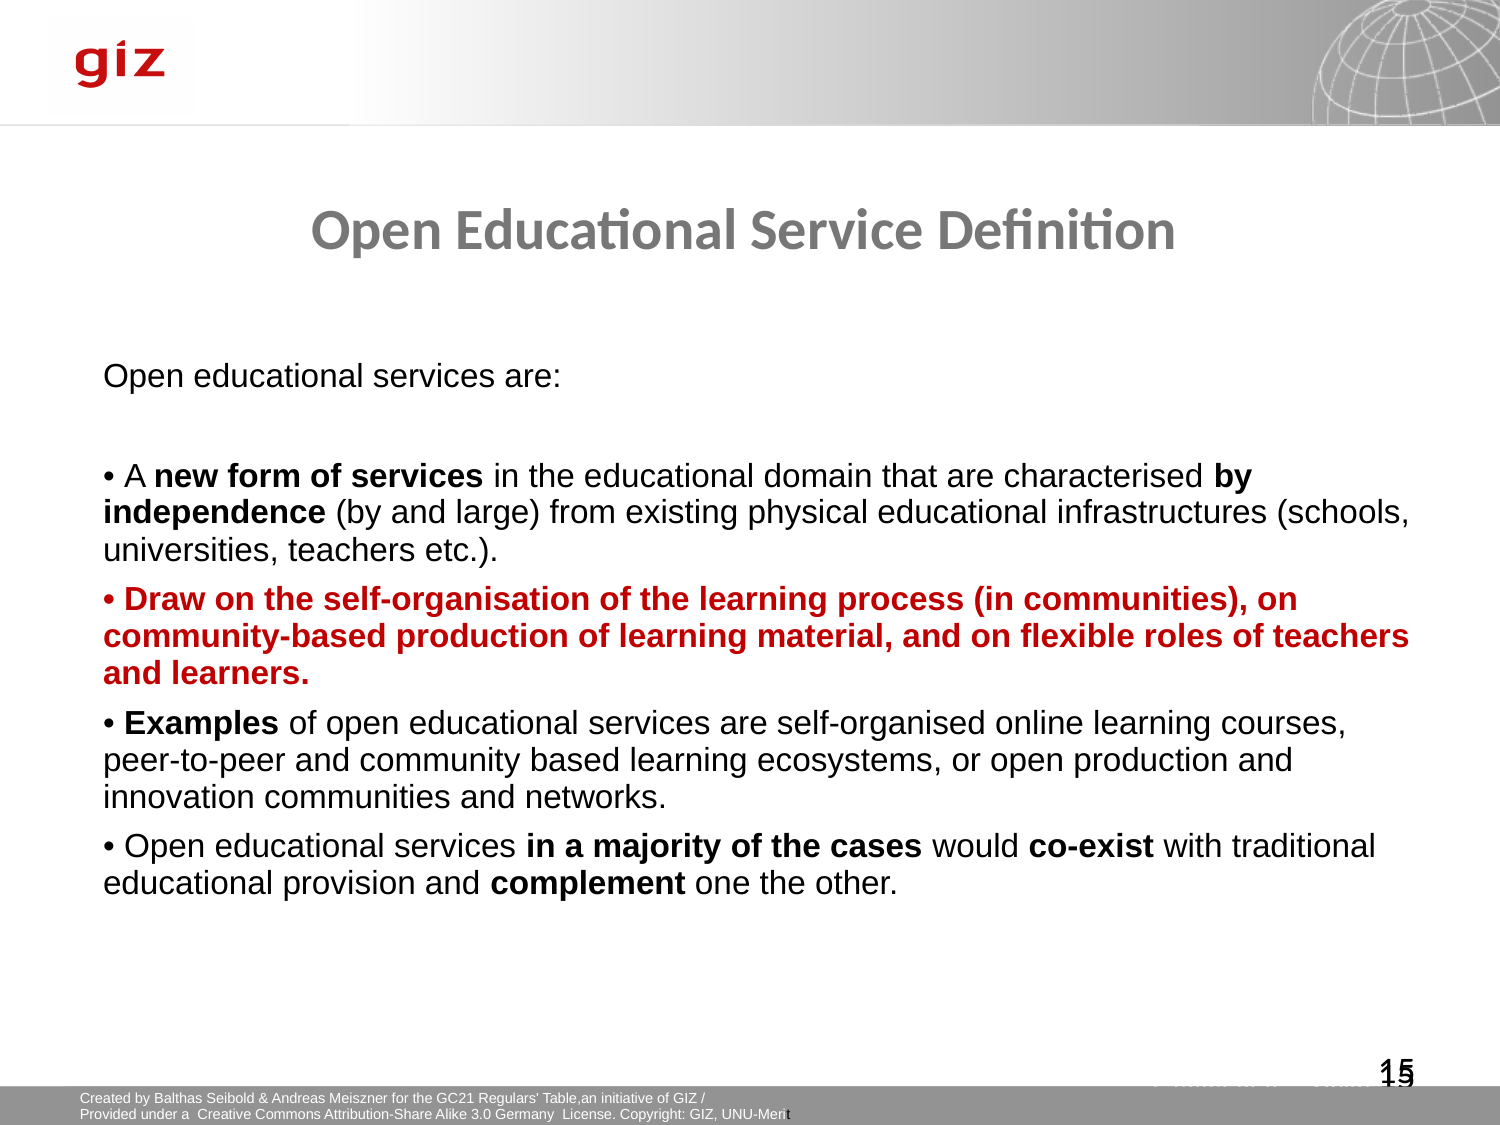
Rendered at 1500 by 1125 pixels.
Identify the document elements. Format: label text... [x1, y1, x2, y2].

text_box Open educational services are: • A new form of services in the educational domain that are characterised by independence (by and large) from existing physical educational infrastructures (schools, universities, teachers etc.). • Draw on the self-organisation of the learning process (in communities), on community-based production of learning material, and on flexible roles of teachers and learners. • Examples of open educational services are self-organised online learning courses, peer-to-peer and community based learning ecosystems, or open production and innovation communities and networks. • Open educational services in a majority of the cases would co-exist with traditional educational provision and complement one the other. [88, 350, 1436, 910]
text_box Open Educational Service Definition [53, 195, 1436, 303]
